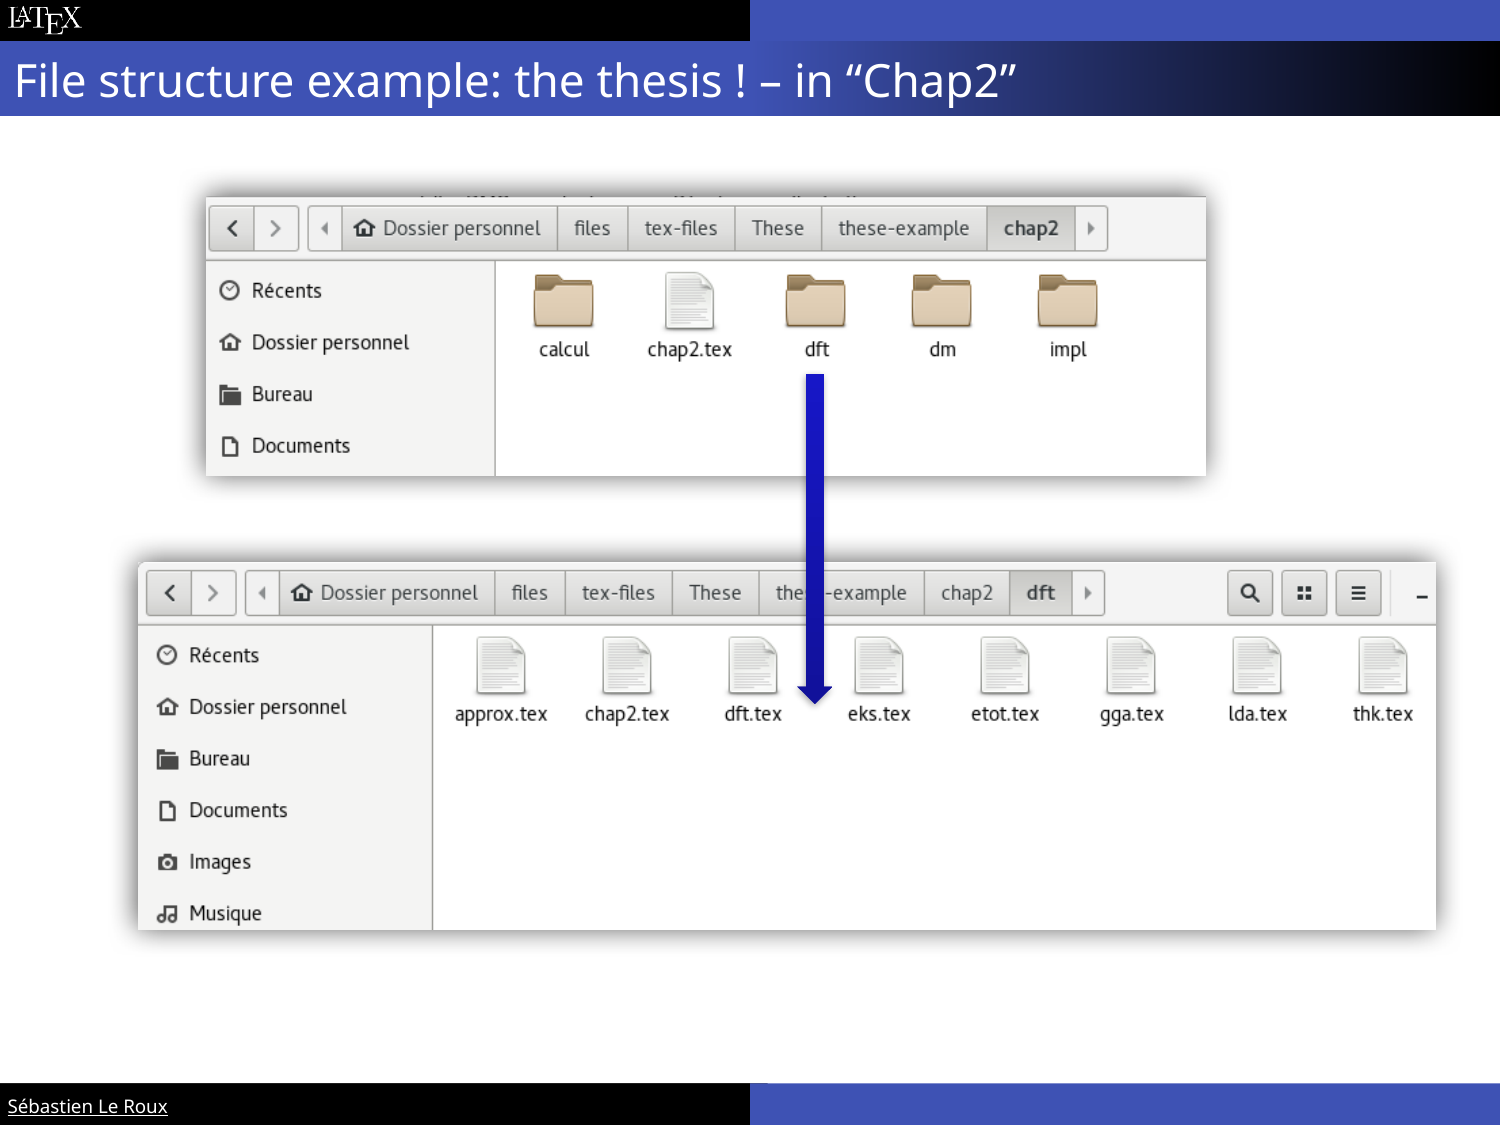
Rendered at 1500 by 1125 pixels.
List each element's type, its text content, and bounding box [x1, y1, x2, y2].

title File structure example: the thesis ! – in “Chap2” [0, 41, 1500, 116]
picture [5, 3, 84, 37]
picture [138, 562, 1436, 930]
picture [206, 196, 1206, 476]
text_box [797, 373, 833, 705]
